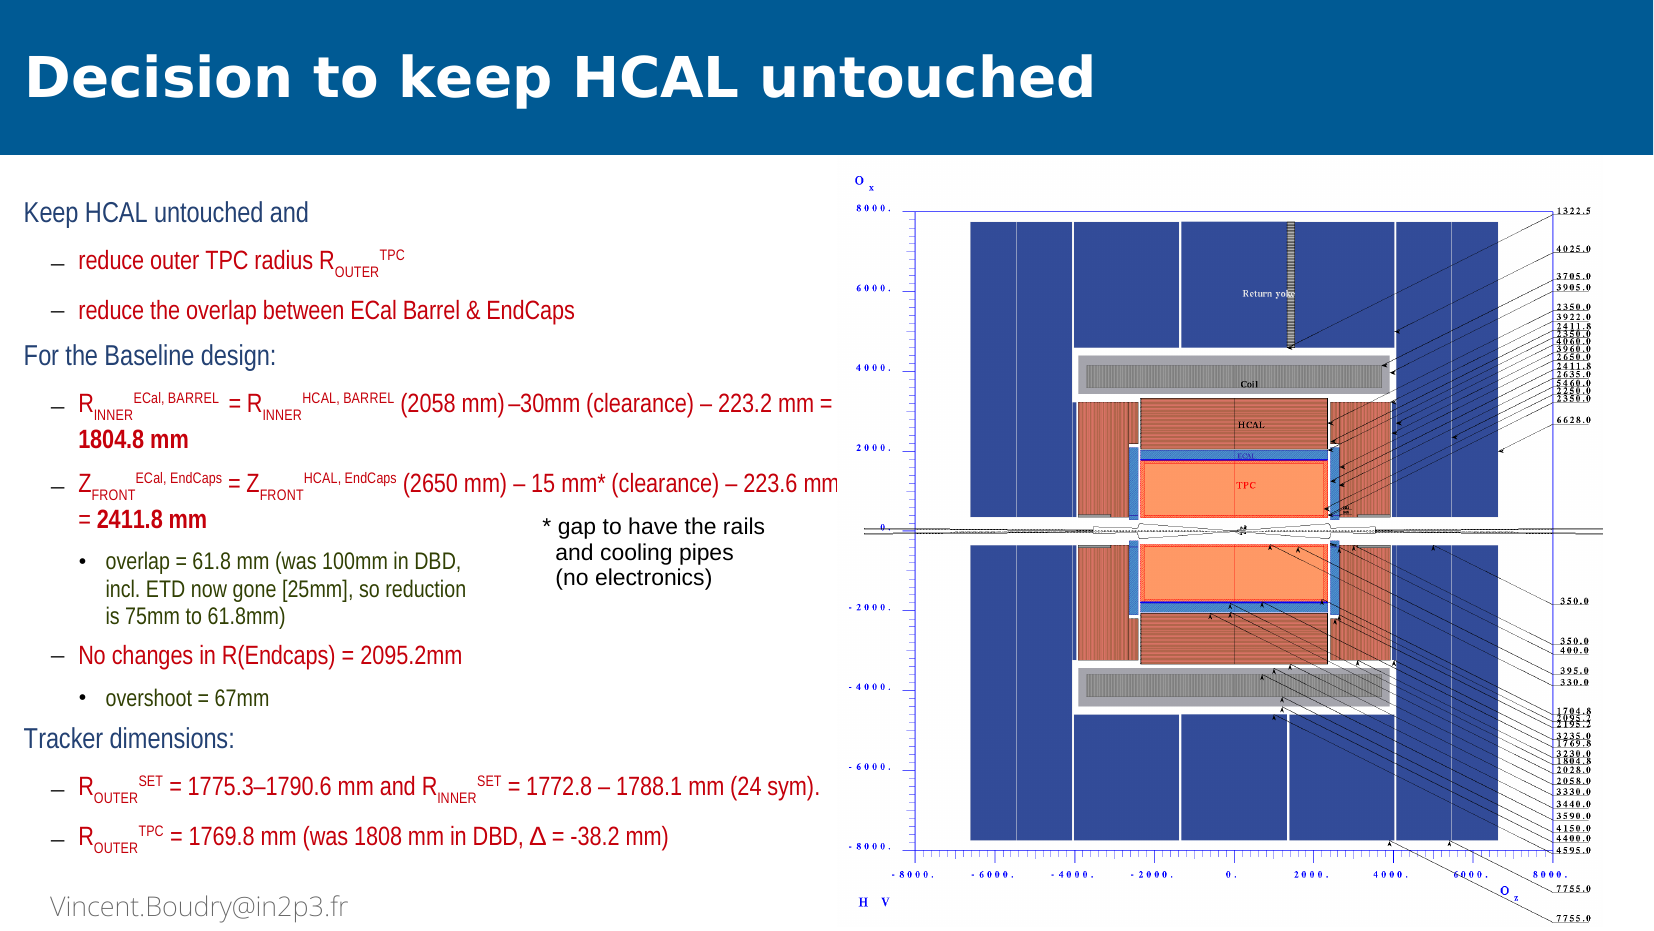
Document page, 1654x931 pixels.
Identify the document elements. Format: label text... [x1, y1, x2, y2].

text_box * gap to have the rails and cooling pipes (no electronics) [527, 506, 787, 598]
title Decision to keep HCAL untouched [24, 12, 1635, 143]
picture [837, 155, 1603, 927]
list Keep HCAL untouched and reduce outer TPC radius ROUTERTPC reduce the overlap between ECal Barrel & EndCaps For the Baseline design: RINNERECal, BARREL = RINNERHCAL, BARREL (2058 mm) –30mm (clearance) – 223.2 mm = 1804.8 mm ZFRONTECal, EndCaps = ZFRONTHCAL, EndCaps (2650 mm) – 15 mm* (clearance) – 223.6 mm = 2411.8 mm overlap = 61.8 mm (was 100mm in DBD, incl. ETD now gone [25mm], so reduction is 75mm to 61.8mm) No changes in R(Endcaps) = 2095.2mm overshoot = 67mm Tracker dimensions: ROUTERSET = 1775.3–1790.6 mm and RINNERSET = 1772.8 – 1788.1 mm (24 sym). ROUTERTPC = 1769.8 mm (was 1808 mm in DBD, ∆ = -38.2 mm) [23, 195, 837, 867]
